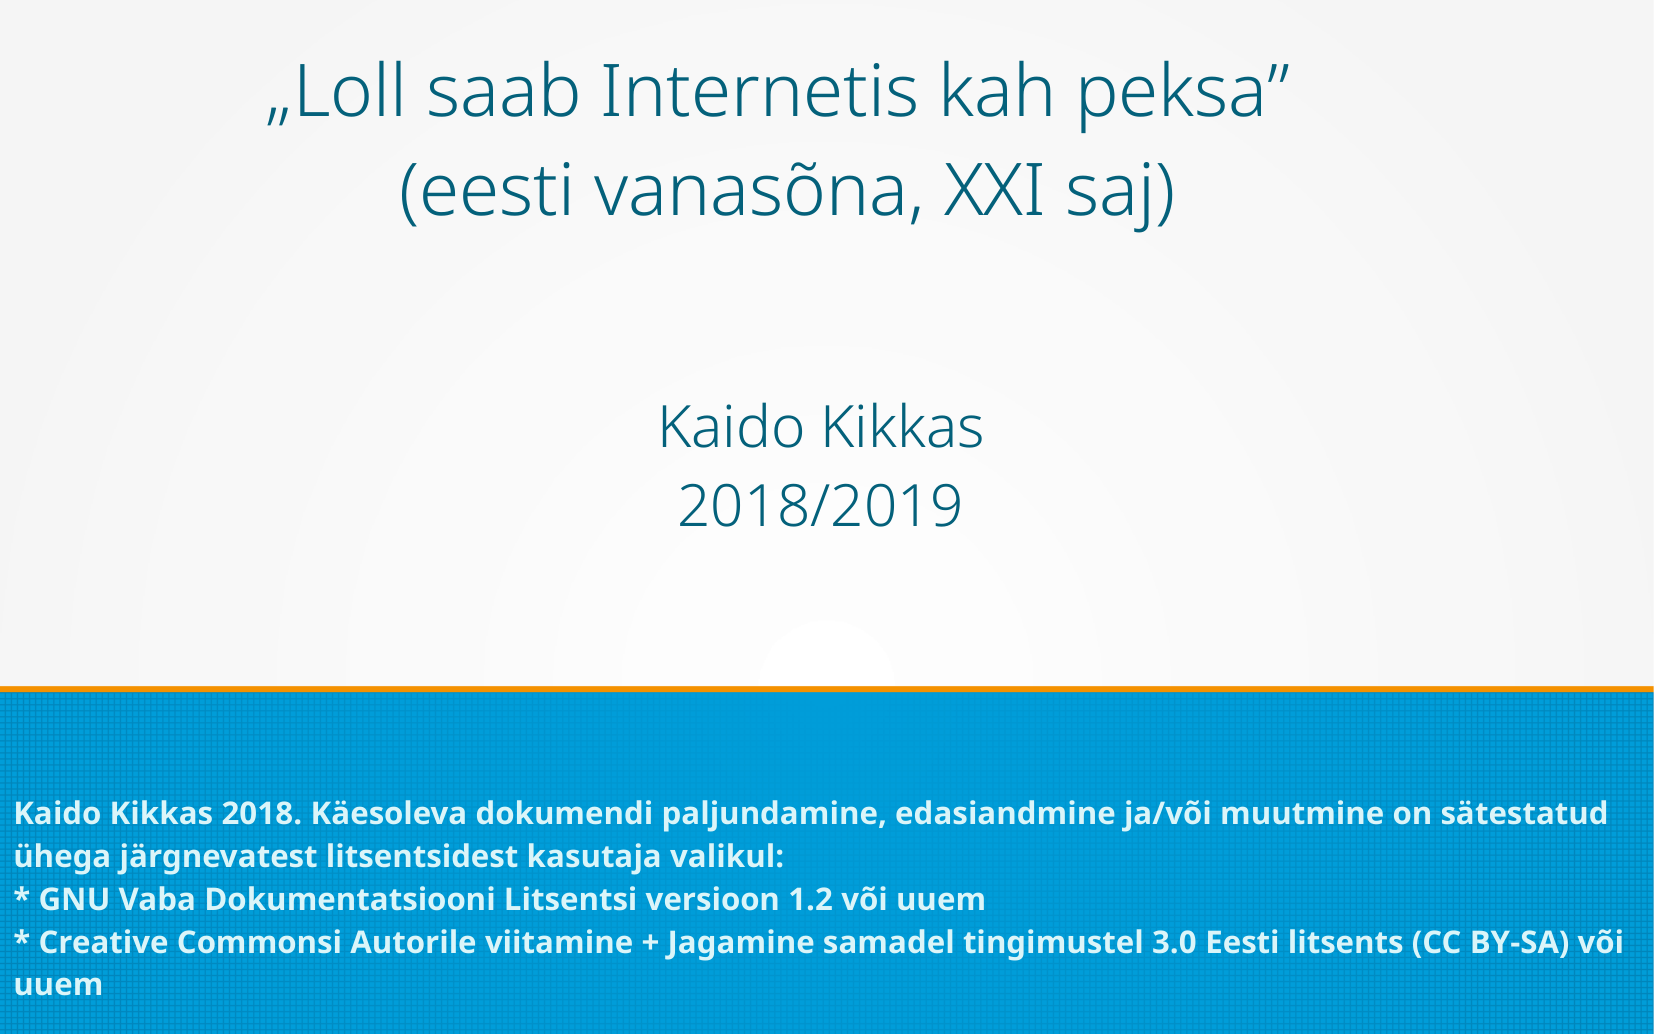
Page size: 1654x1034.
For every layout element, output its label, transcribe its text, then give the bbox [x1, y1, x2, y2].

title Kaido Kikkas 2018/2019 [259, 344, 1382, 544]
picture [0, 0, 1654, 692]
subtitle Kaido Kikkas 2018. Käesoleva dokumendi paljundamine, edasiandmine ja/või muutmine on sätestatud ühega järgnevatest litsentsidest kasutaja valikul: * GNU Vaba Dokumentatsiooni Litsentsi versioon 1.2 või uuem * Creative Commonsi Autorile viitamine + Jagamine samadel tingimustel 3.0 Eesti litsents (CC BY-SA) või uuem [13, 791, 1630, 1004]
title „Loll saab Internetis kah peksa” (eesti vanasõna, XXI saj) [75, 37, 1501, 237]
